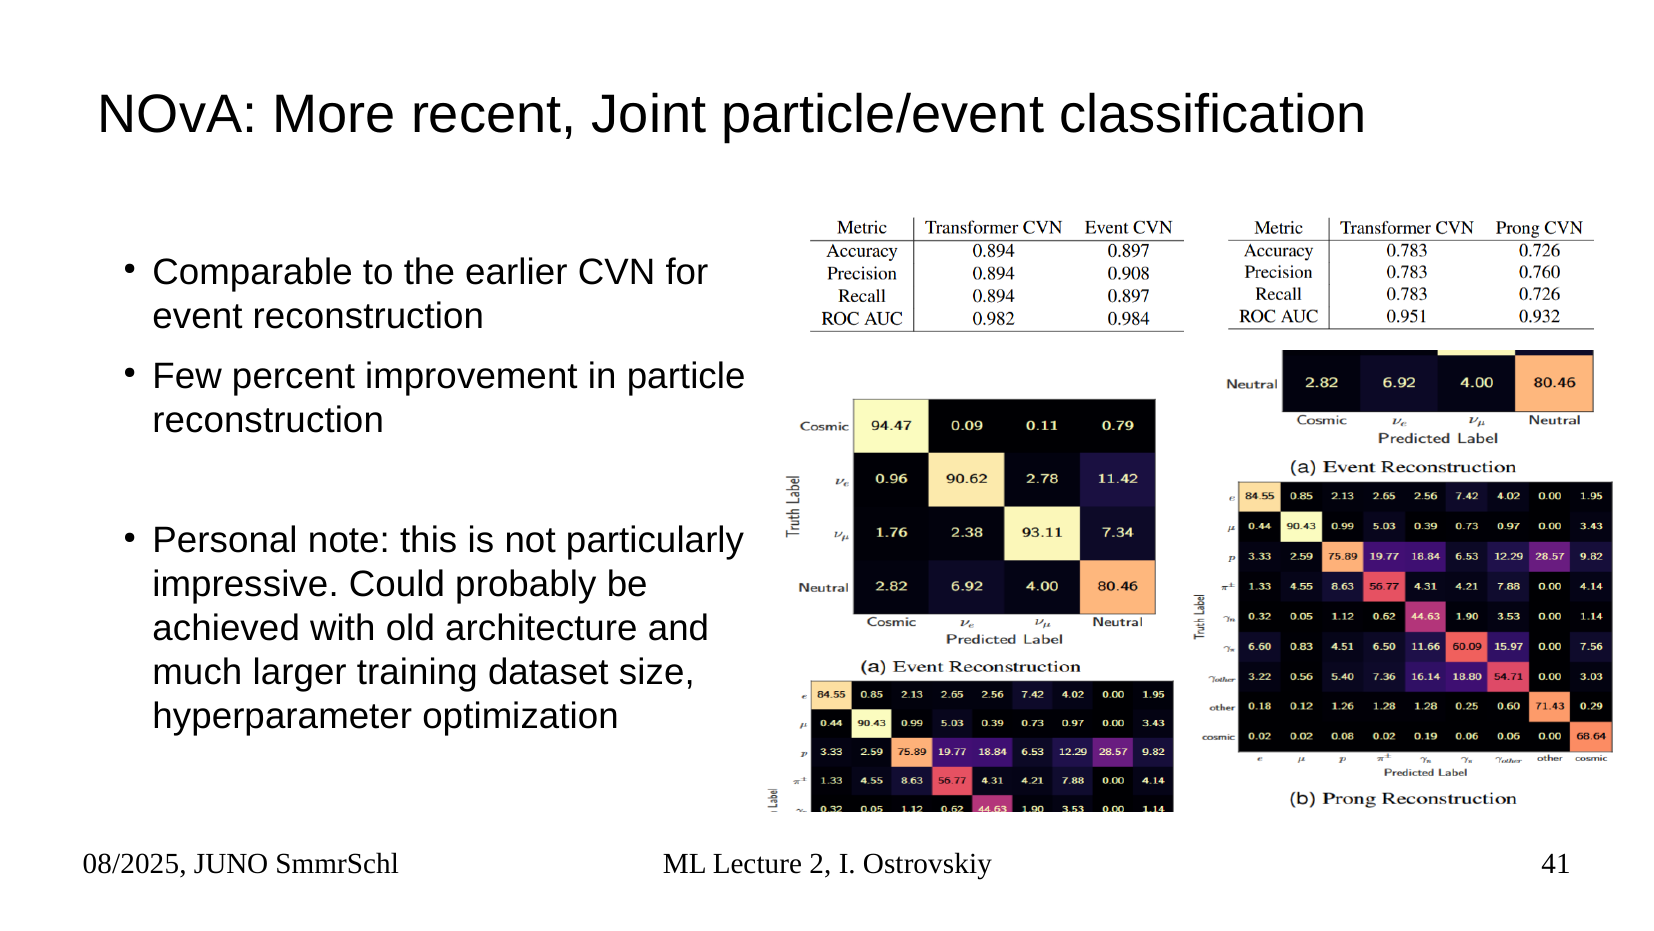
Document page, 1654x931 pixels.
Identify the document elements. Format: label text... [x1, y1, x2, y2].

picture [804, 213, 1189, 340]
title NOvA: More recent, Joint particle/event classification [82, 37, 1571, 193]
picture [763, 388, 1181, 812]
picture [1182, 350, 1630, 810]
list Comparable to the earlier CVN for event reconstruction Few percent improvement in particle reconstruction Personal note: this is not particularly impressive. Could probably be achieved with old architecture and much larger training dataset size, hyperparameter optimization [113, 247, 751, 788]
picture [1217, 201, 1602, 341]
